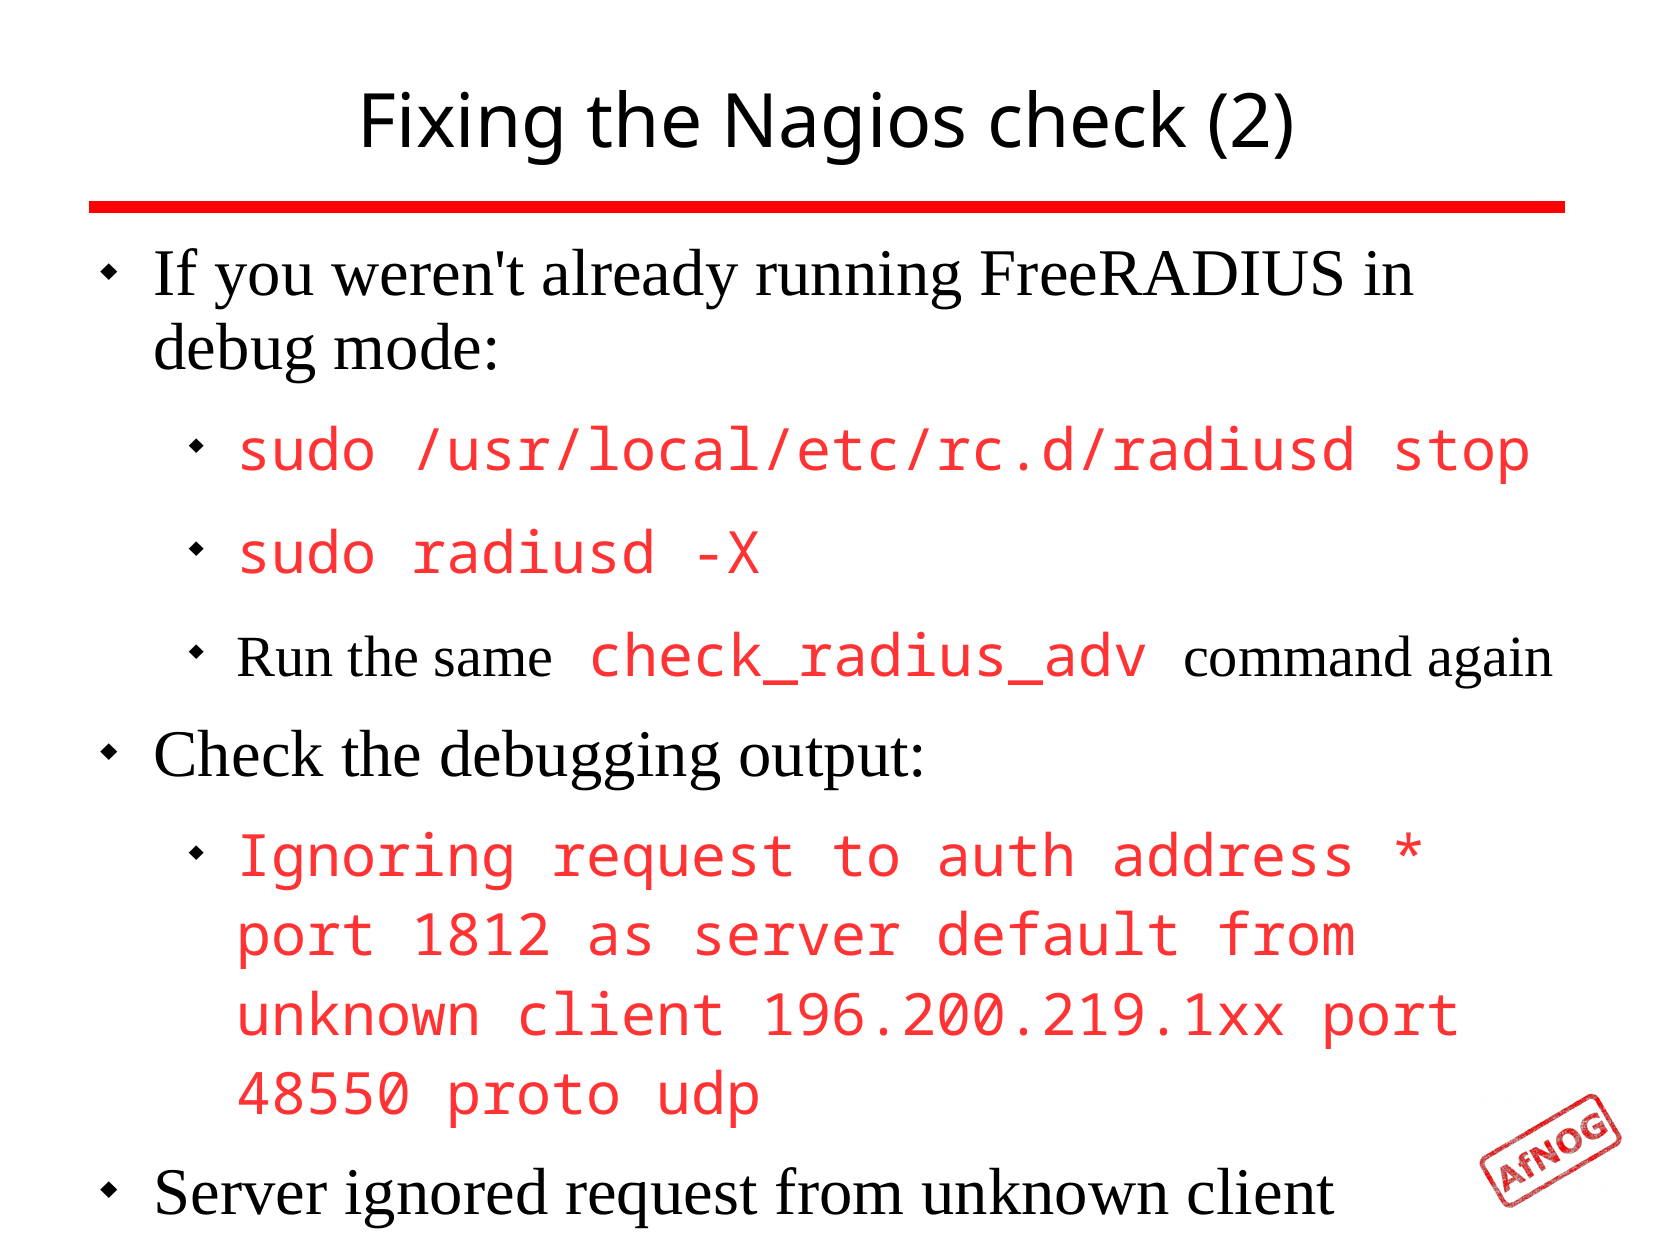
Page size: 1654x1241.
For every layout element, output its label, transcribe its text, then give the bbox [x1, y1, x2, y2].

title Fixing the Nagios check (2) [82, 29, 1571, 207]
list If you weren't already running FreeRADIUS in debug mode: sudo /usr/local/etc/rc.d/radiusd stop sudo radiusd -X Run the same check_radius_adv command again Check the debugging output: Ignoring request to auth address * port 1812 as server default from unknown client 196.200.219.1xx port 48550 proto udp Server ignored request from unknown client [82, 236, 1571, 1152]
picture [1476, 1090, 1625, 1211]
